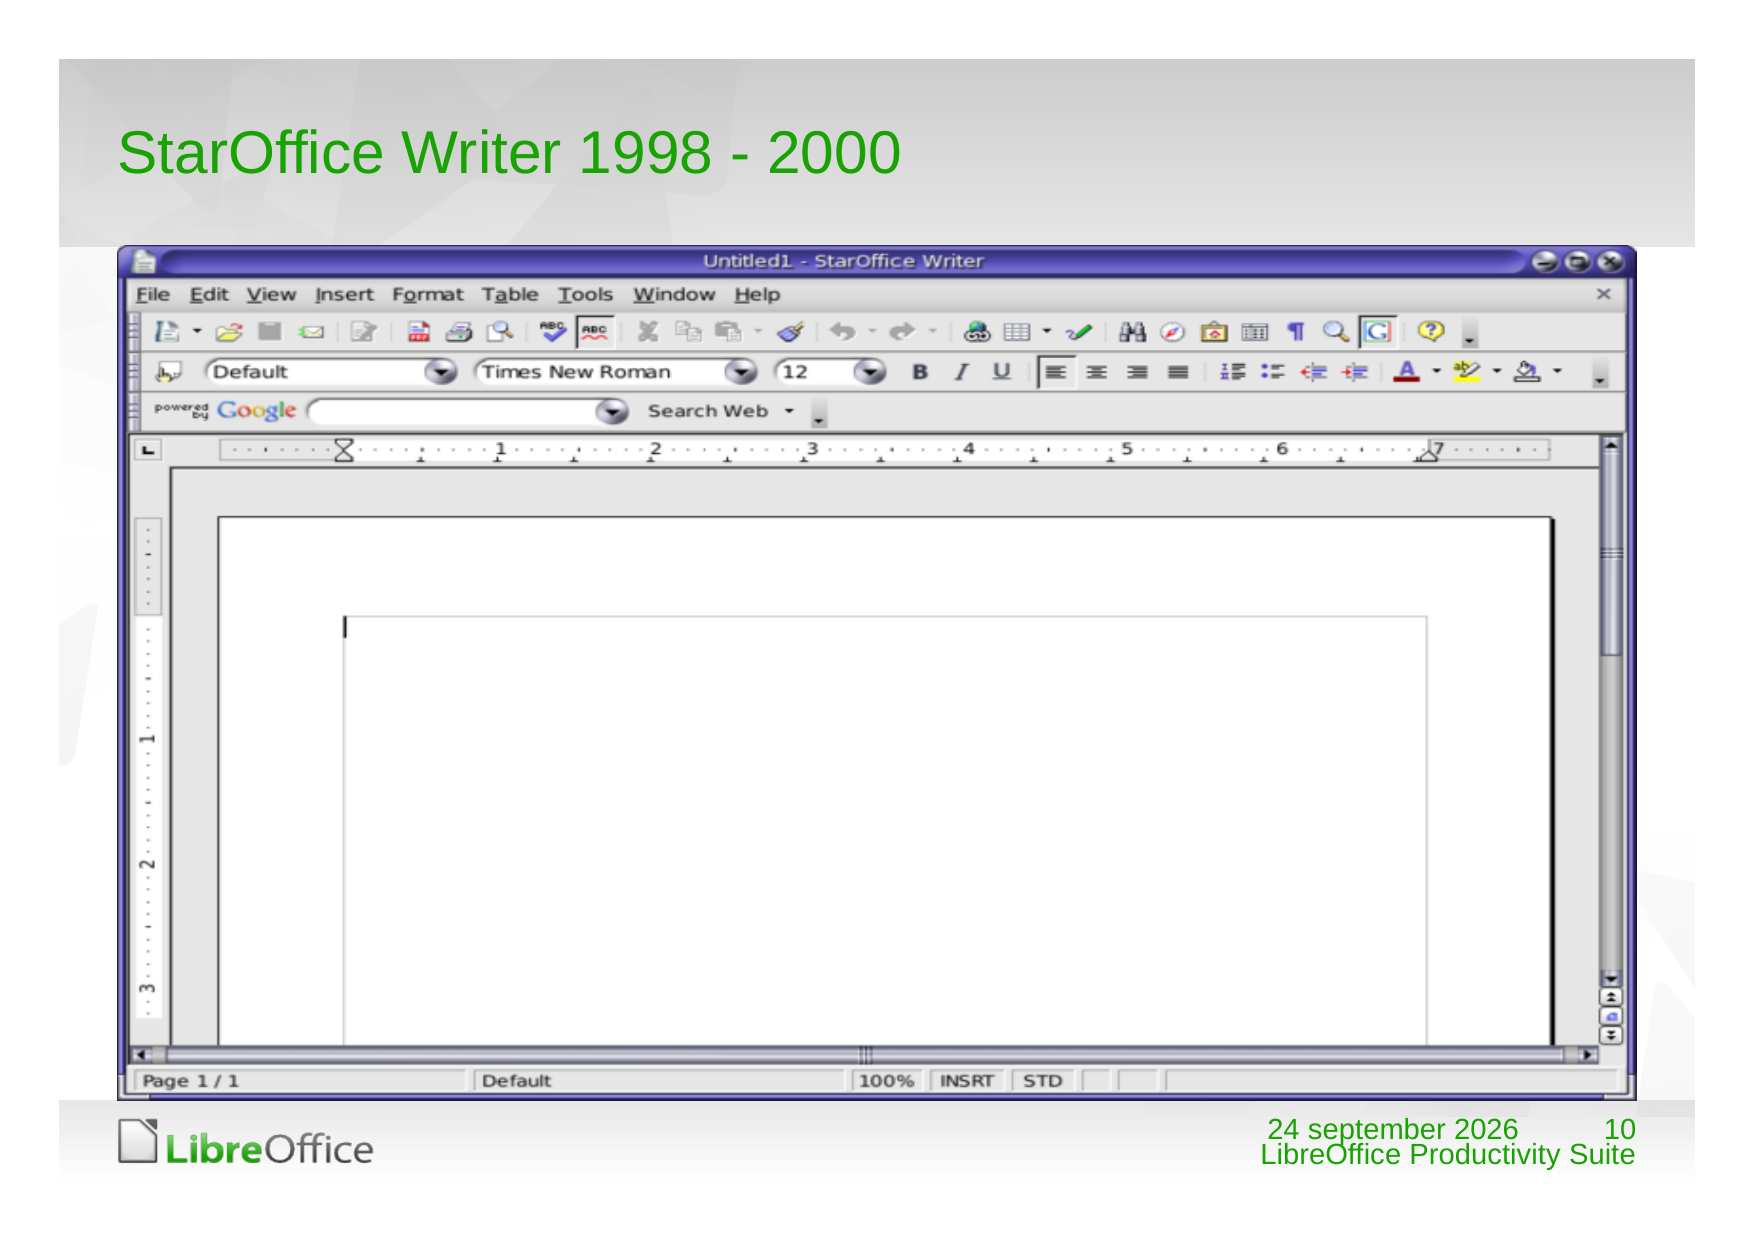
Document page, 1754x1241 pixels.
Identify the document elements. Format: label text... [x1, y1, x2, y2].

title StarOffice Writer 1998 - 2000 [117, 85, 1637, 220]
picture [59, 59, 1695, 1181]
